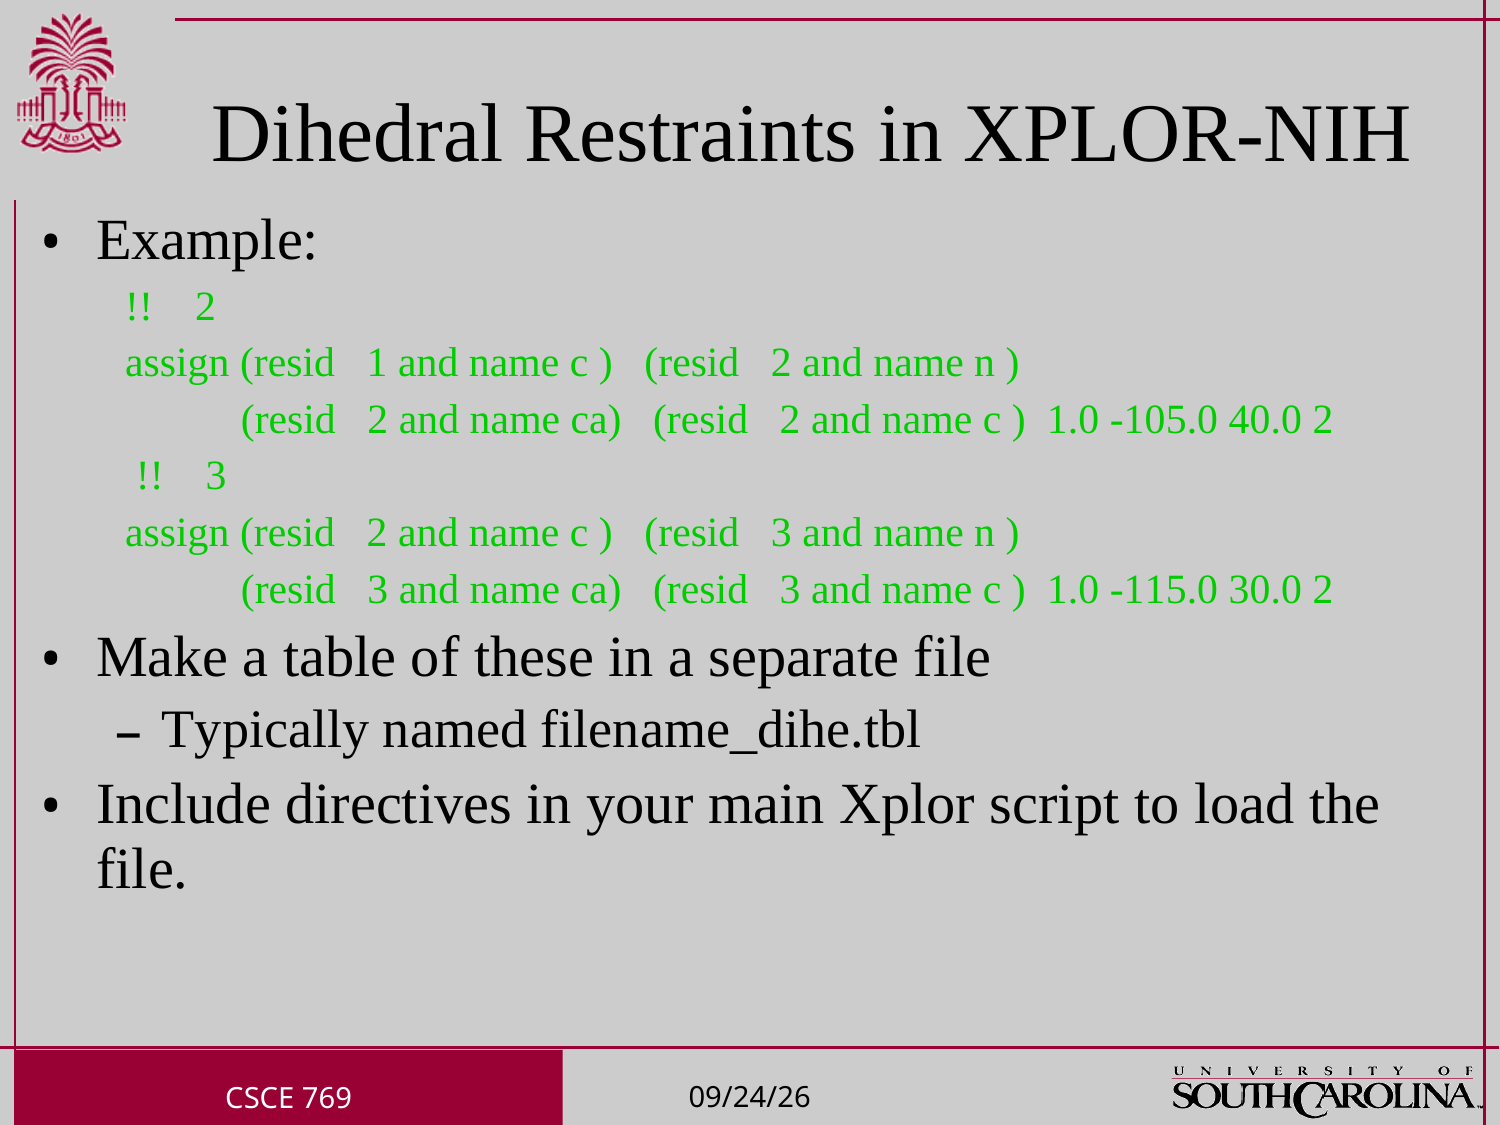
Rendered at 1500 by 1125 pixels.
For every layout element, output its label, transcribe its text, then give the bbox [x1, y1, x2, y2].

picture [12, 12, 131, 155]
title Dihedral Restraints in XPLOR-NIH [174, 9, 1450, 188]
list Example: !! 2 assign (resid 1 and name c ) (resid 2 and name n ) (resid 2 and name ca) (resid 2 and name c ) 1.0 -105.0 40.0 2 !! 3 assign (resid 2 and name c ) (resid 3 and name n ) (resid 3 and name ca) (resid 3 and name c ) 1.0 -115.0 30.0 2 Make a table of these in a separate file Typically named filename_dihe.tbl Include directives in your main Xplor script to load the file. [24, 200, 1476, 1028]
picture [1162, 1049, 1483, 1125]
